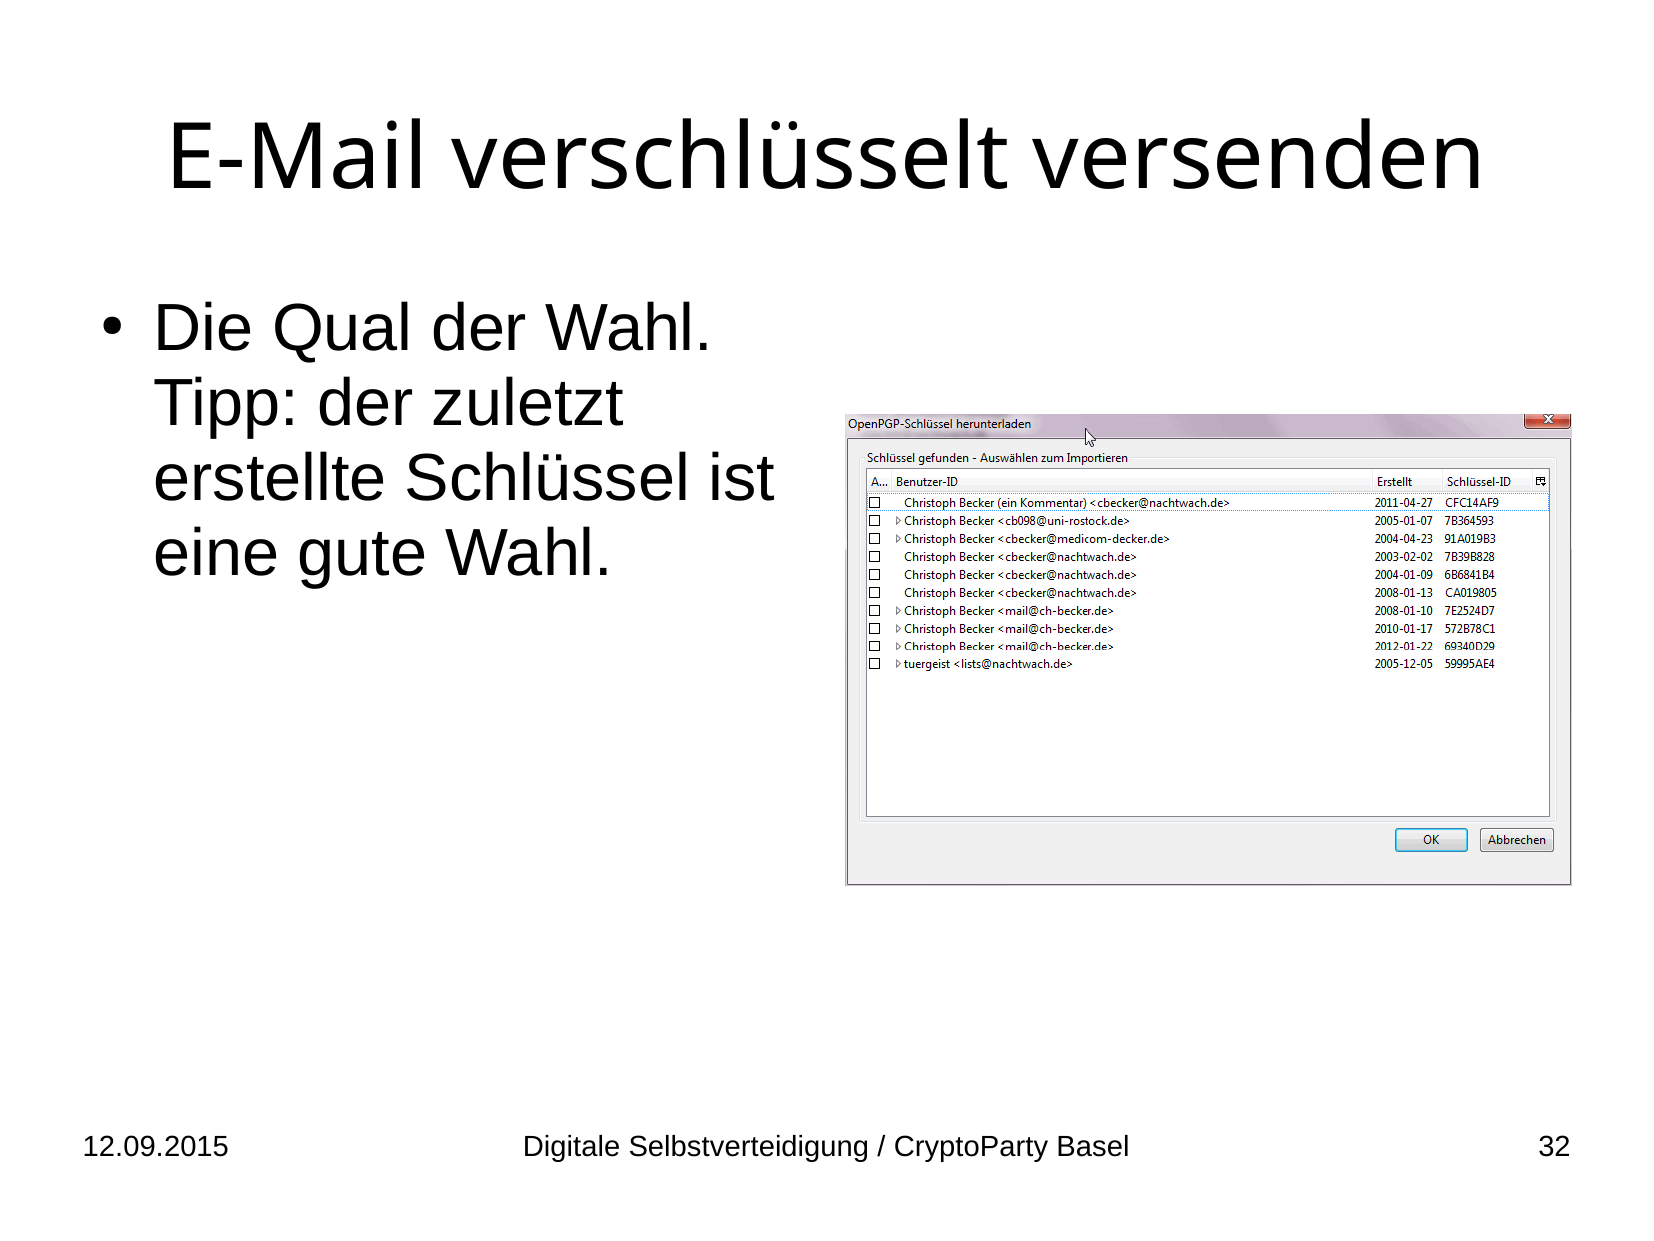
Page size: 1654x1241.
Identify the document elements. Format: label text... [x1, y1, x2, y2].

list Die Qual der Wahl. Tipp: der zuletzt erstellte Schlüssel ist eine gute Wahl. [82, 290, 809, 1010]
title E-Mail verschlüsselt versenden [82, 49, 1571, 257]
picture [845, 414, 1572, 886]
